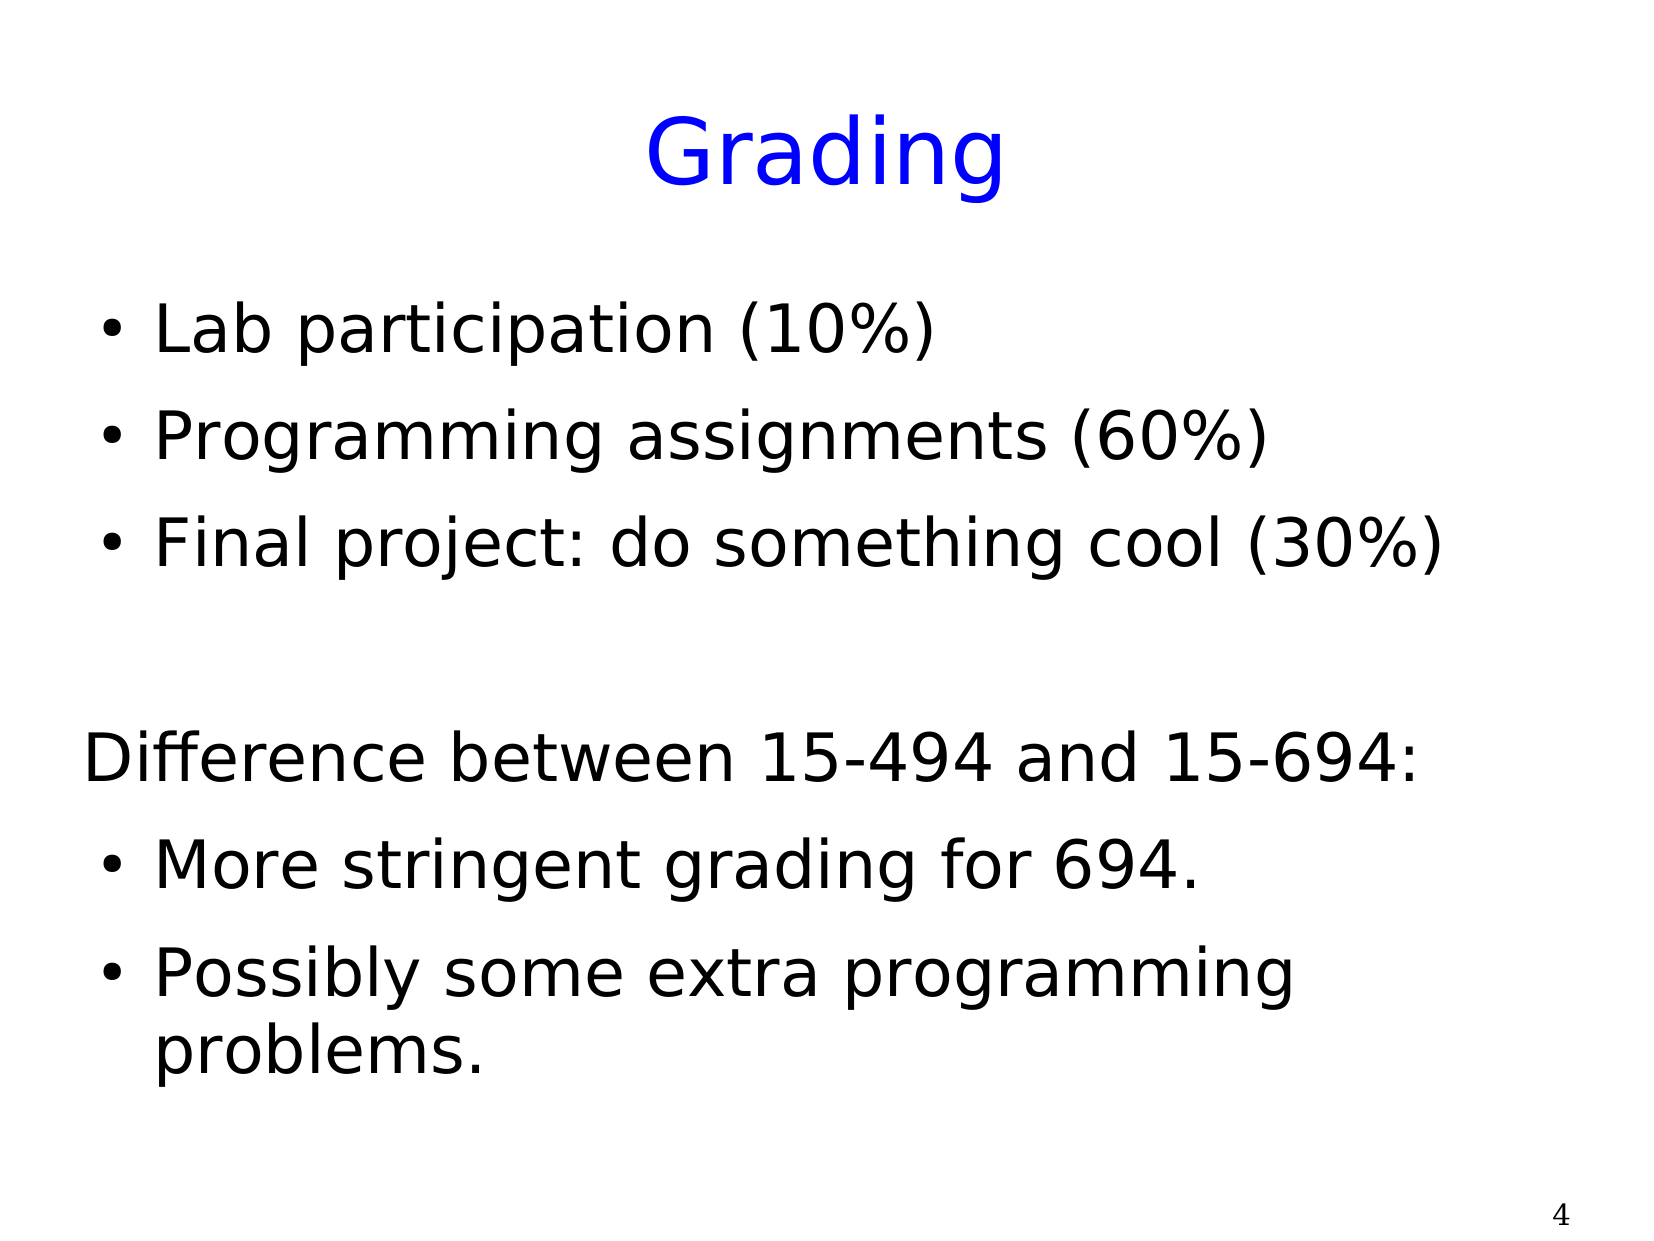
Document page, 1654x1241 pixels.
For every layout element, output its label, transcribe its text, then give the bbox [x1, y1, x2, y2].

list Lab participation (10%) Programming assignments (60%) Final project: do something cool (30%) Difference between 15-494 and 15-694: More stringent grading for 694. Possibly some extra programming problems. [82, 290, 1571, 1109]
title Grading [82, 49, 1571, 257]
